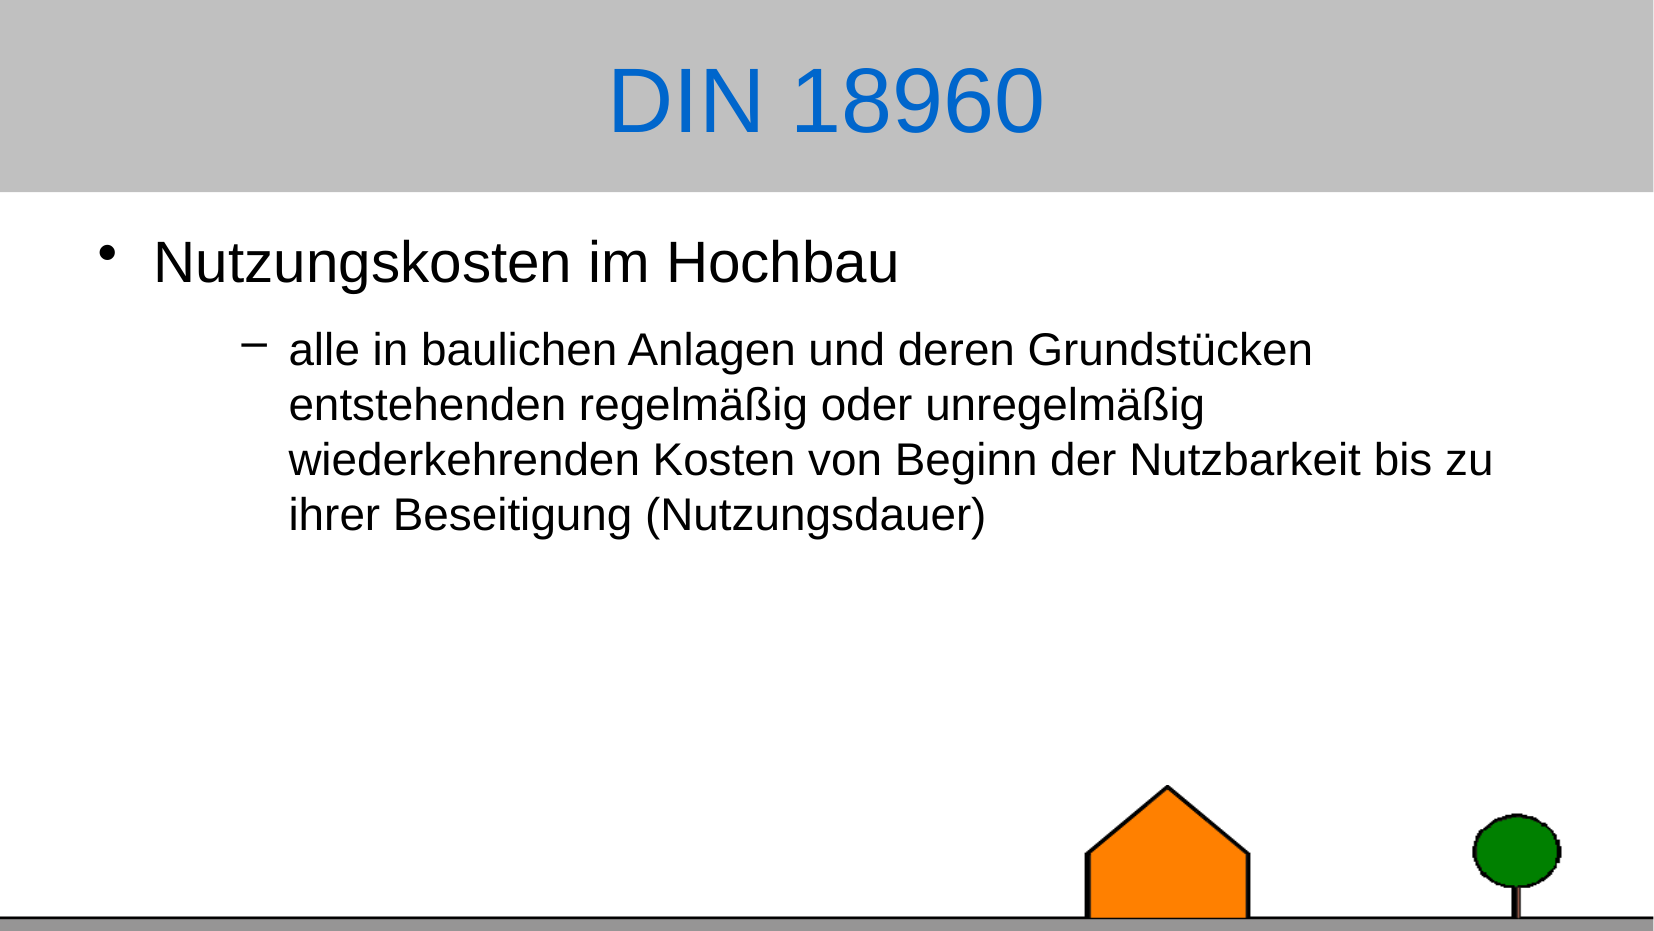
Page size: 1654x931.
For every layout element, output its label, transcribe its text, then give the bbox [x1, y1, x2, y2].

picture [0, 785, 1654, 931]
list Nutzungskosten im Hochbau alle in baulichen Anlagen und deren Grundstücken entstehenden regelmäßig oder unregelmäßig wiederkehrenden Kosten von Beginn der Nutzbarkeit bis zu ihrer Beseitigung (Nutzungsdauer) [82, 217, 1571, 831]
title DIN 18960 [0, 0, 1654, 193]
